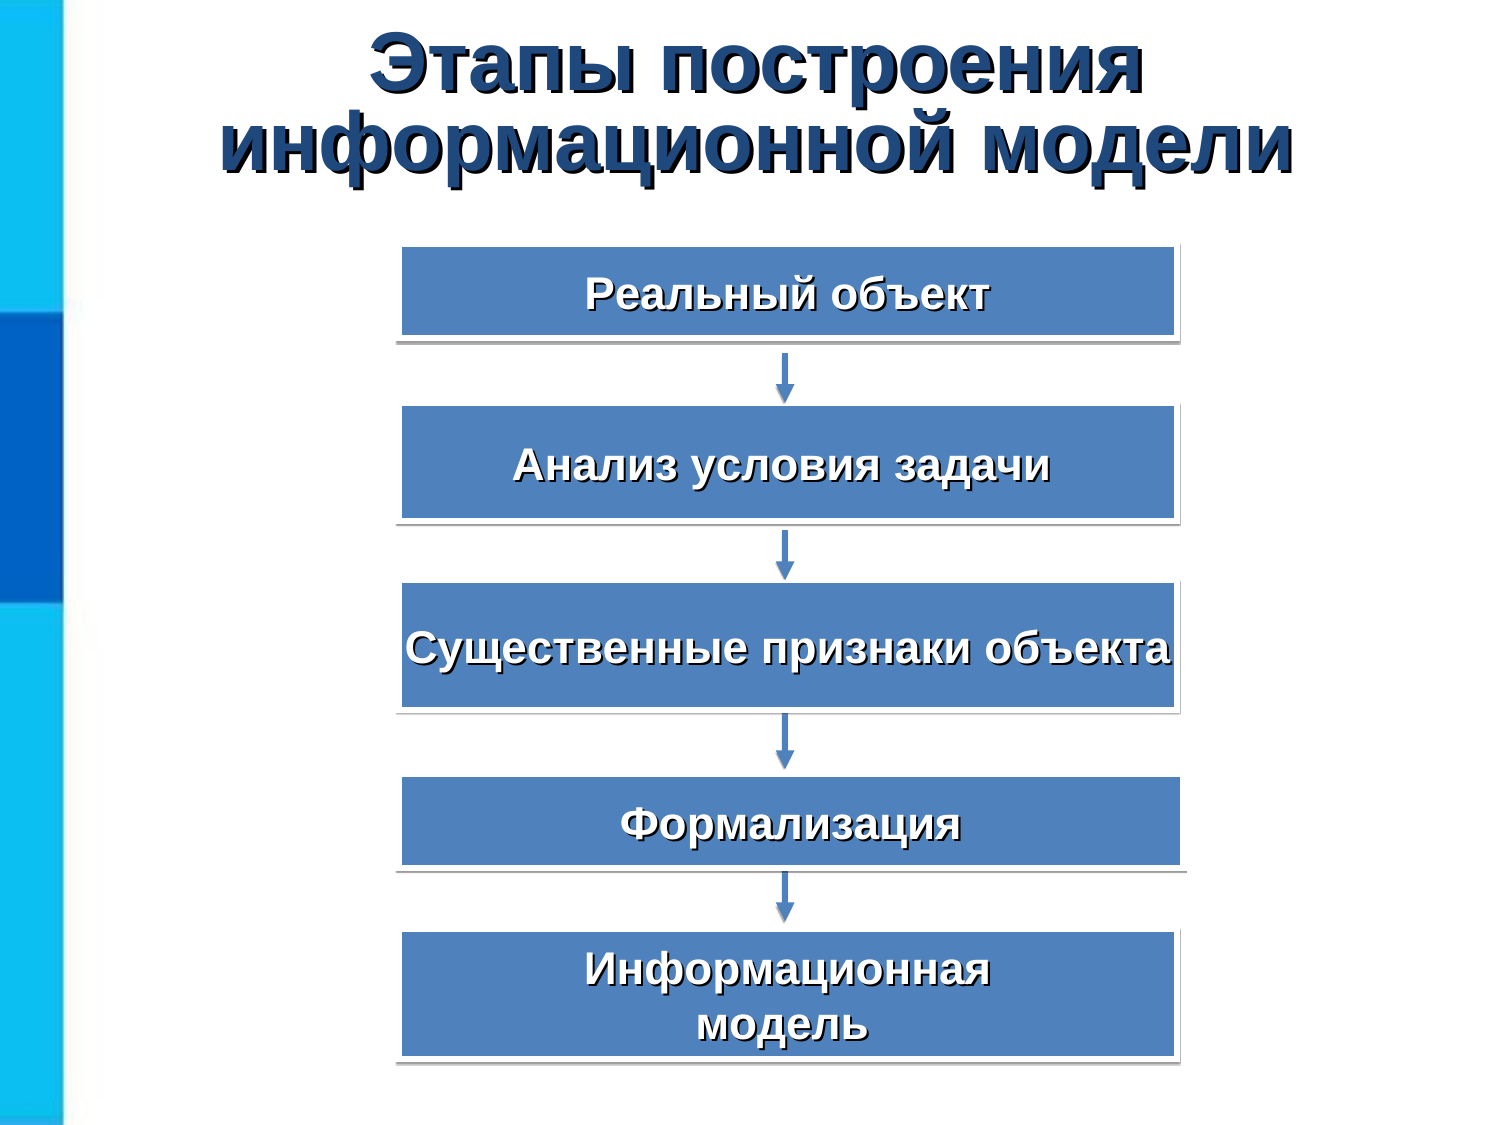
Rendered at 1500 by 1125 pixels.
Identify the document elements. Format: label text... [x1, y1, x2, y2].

picture [0, 0, 1500, 1125]
text_box Формализация [398, 773, 1184, 869]
text_box Информационная модель [398, 928, 1178, 1059]
text_box Существенные признаки объекта [398, 580, 1178, 711]
text_box Этапы построения информационной модели [70, 23, 1443, 189]
text_box Реальный объект [398, 243, 1178, 338]
text_box Анализ условия задачи [398, 403, 1178, 522]
